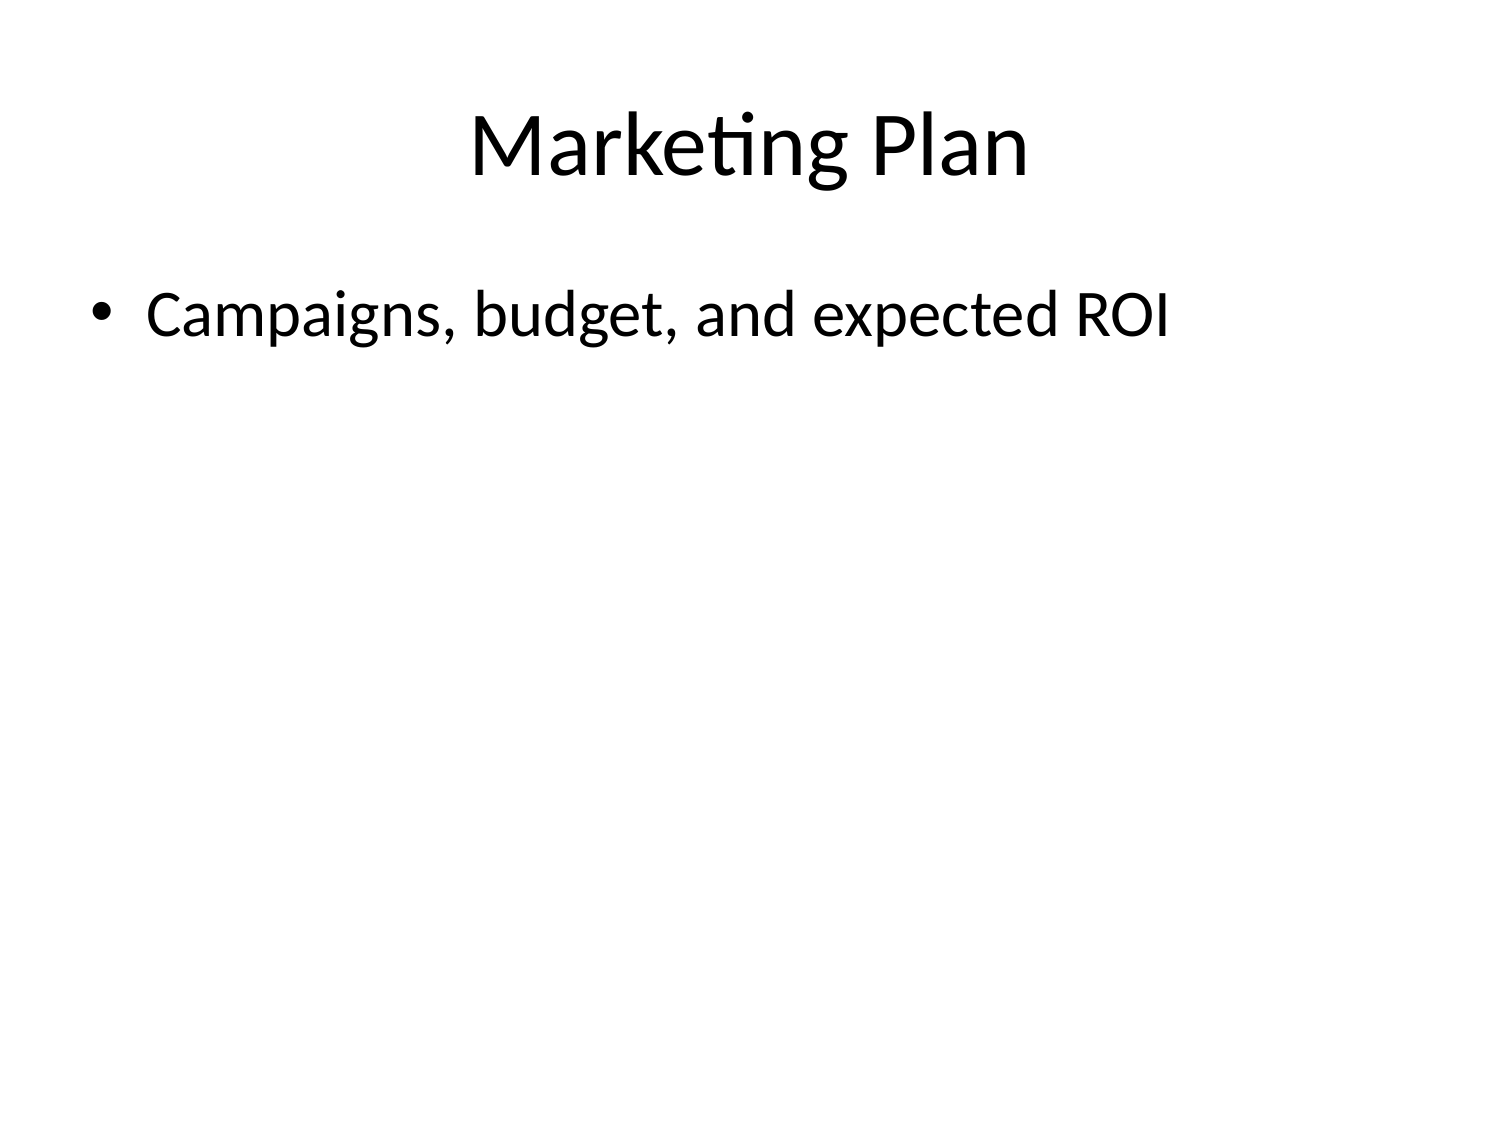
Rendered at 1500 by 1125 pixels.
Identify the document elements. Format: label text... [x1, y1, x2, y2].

title Marketing Plan [75, 45, 1425, 233]
list Campaigns, budget, and expected ROI [75, 262, 1425, 1005]
